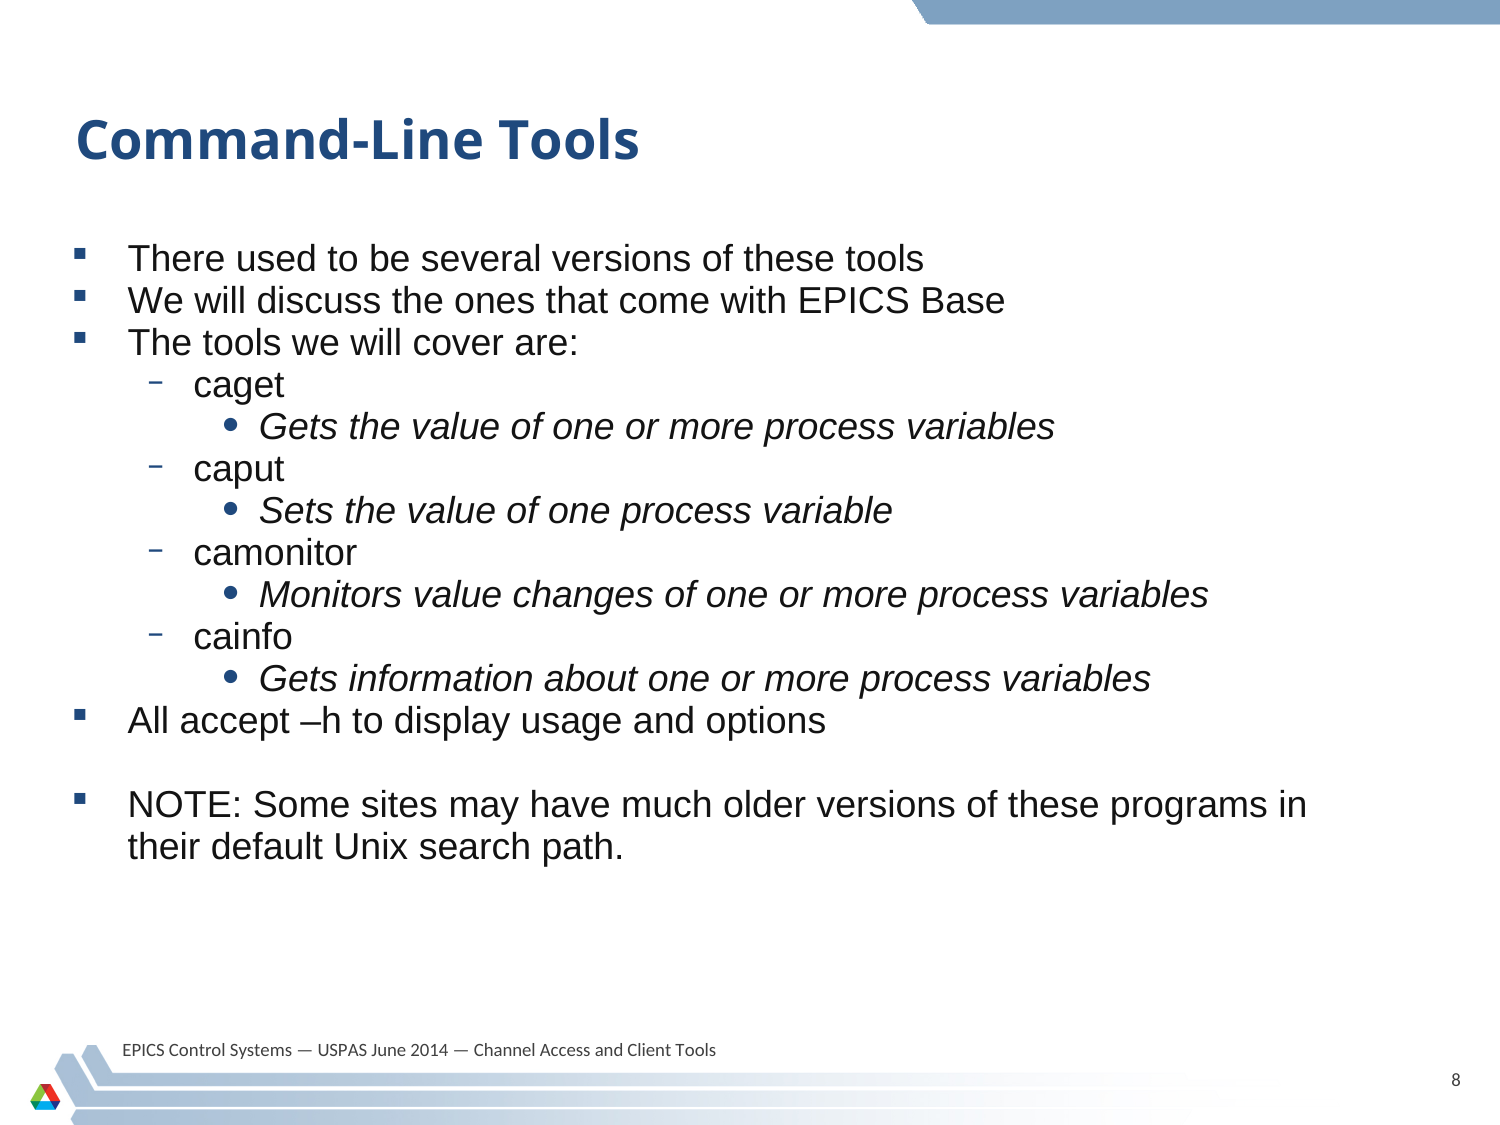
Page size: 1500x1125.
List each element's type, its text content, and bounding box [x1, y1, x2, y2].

list There used to be several versions of these tools We will discuss the ones that come with EPICS Base The tools we will cover are: caget Gets the value of one or more process variables caput Sets the value of one process variable camonitor Monitors value changes of one or more process variables cainfo Gets information about one or more process variables All accept –h to display usage and options NOTE: Some sites may have much older versions of these programs in their default Unix search path. [56, 229, 1359, 875]
picture [0, 0, 1500, 26]
picture [0, 1037, 1500, 1125]
title Command-Line Tools [75, 45, 1426, 233]
